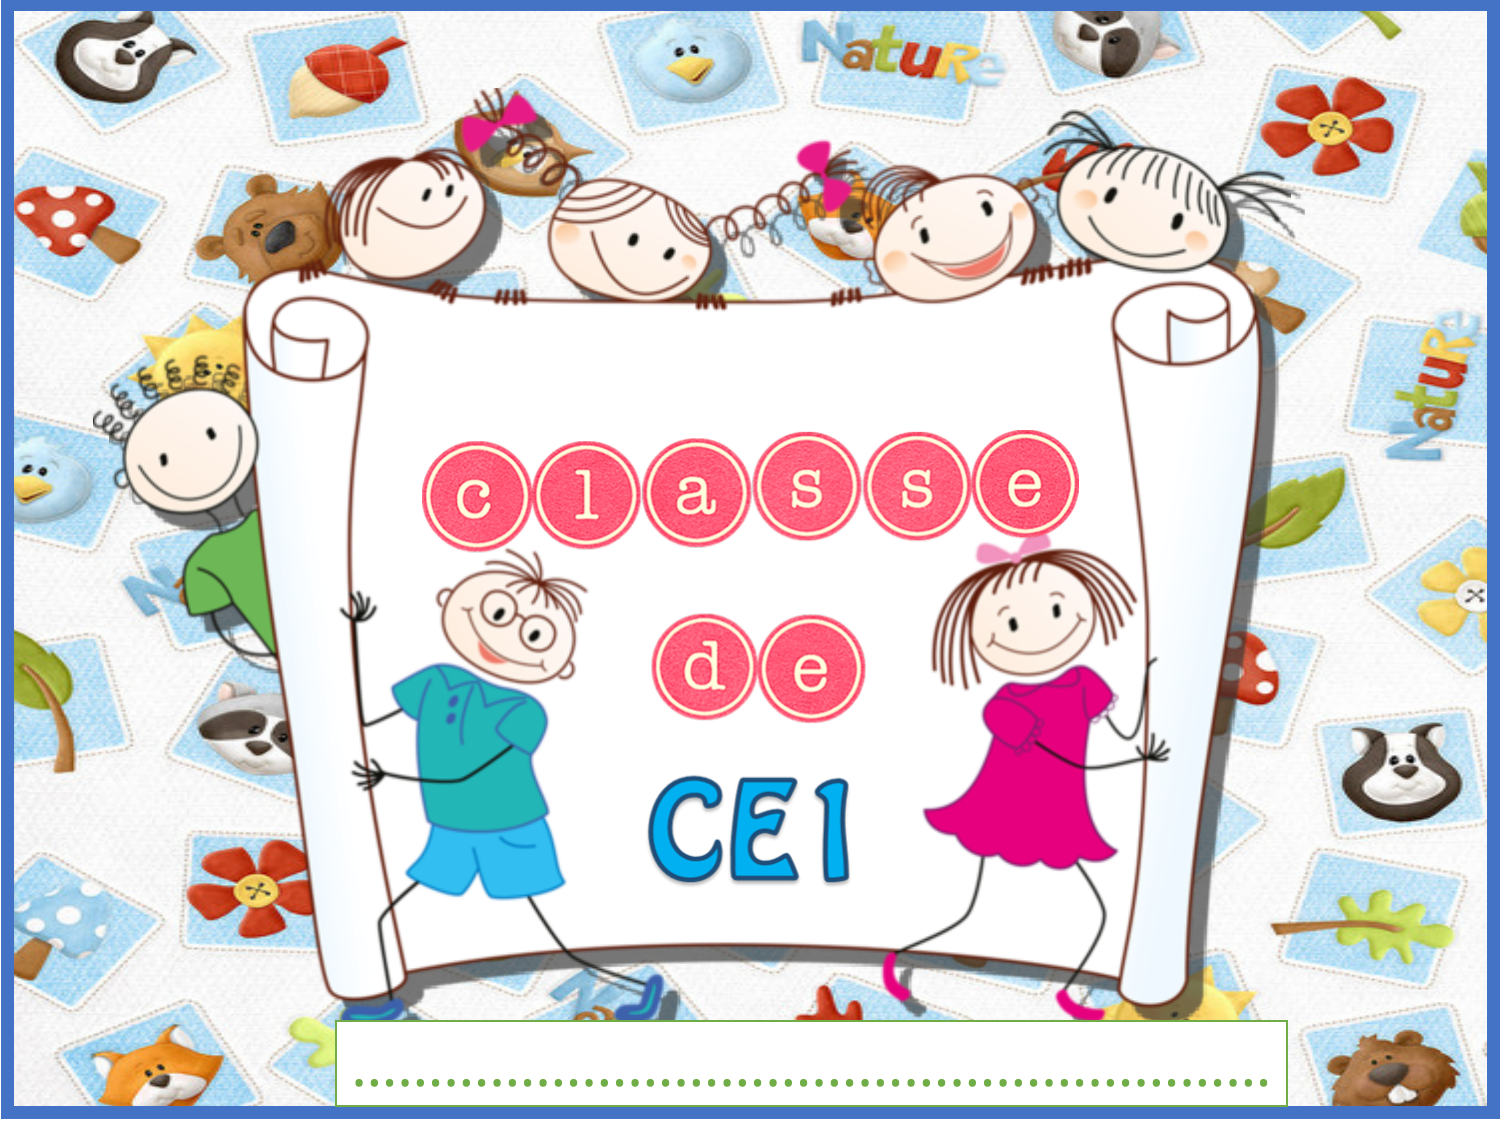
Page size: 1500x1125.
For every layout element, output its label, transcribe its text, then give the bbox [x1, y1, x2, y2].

text_box …………………………………………………… [336, 1021, 1287, 1106]
picture [13, 10, 1488, 1107]
